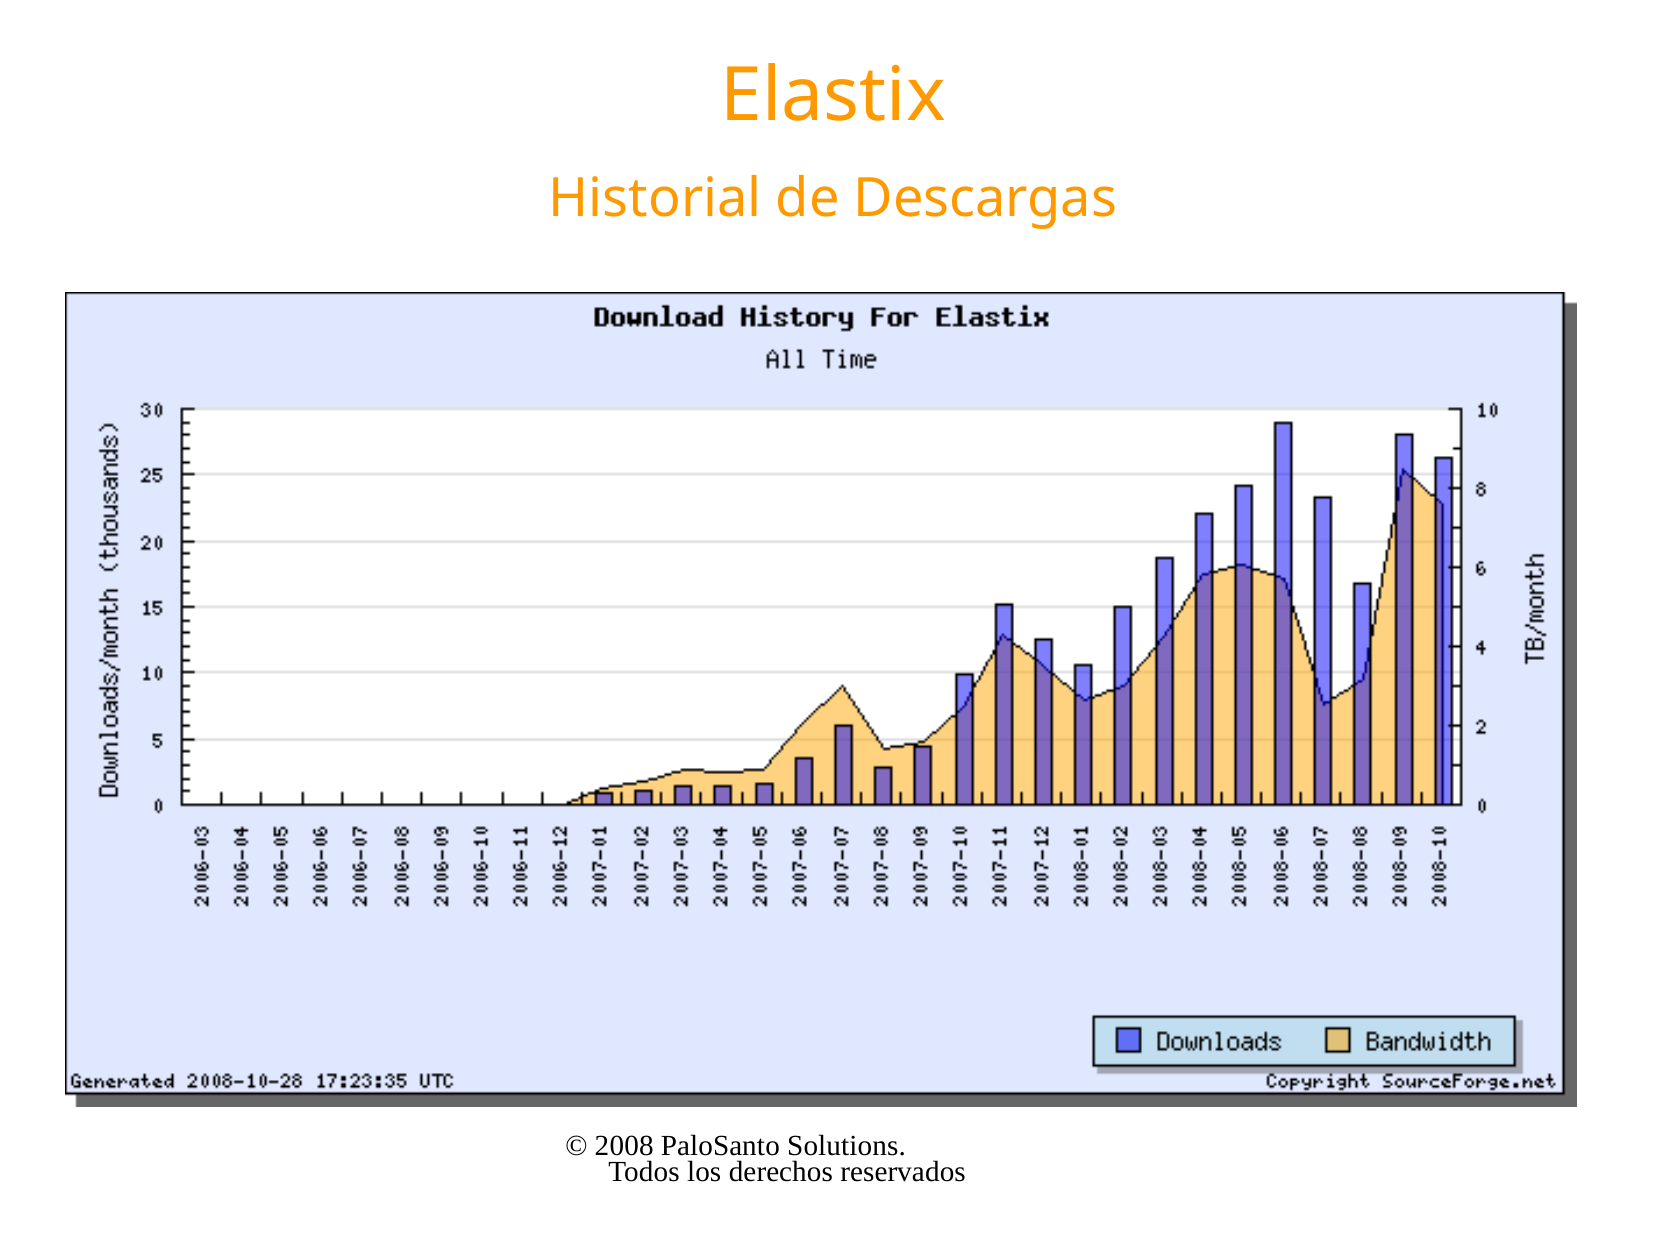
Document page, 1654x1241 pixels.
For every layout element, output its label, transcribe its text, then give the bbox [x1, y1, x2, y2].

picture [65, 292, 1577, 1107]
title Elastix Historial de Descargas [89, 11, 1578, 364]
